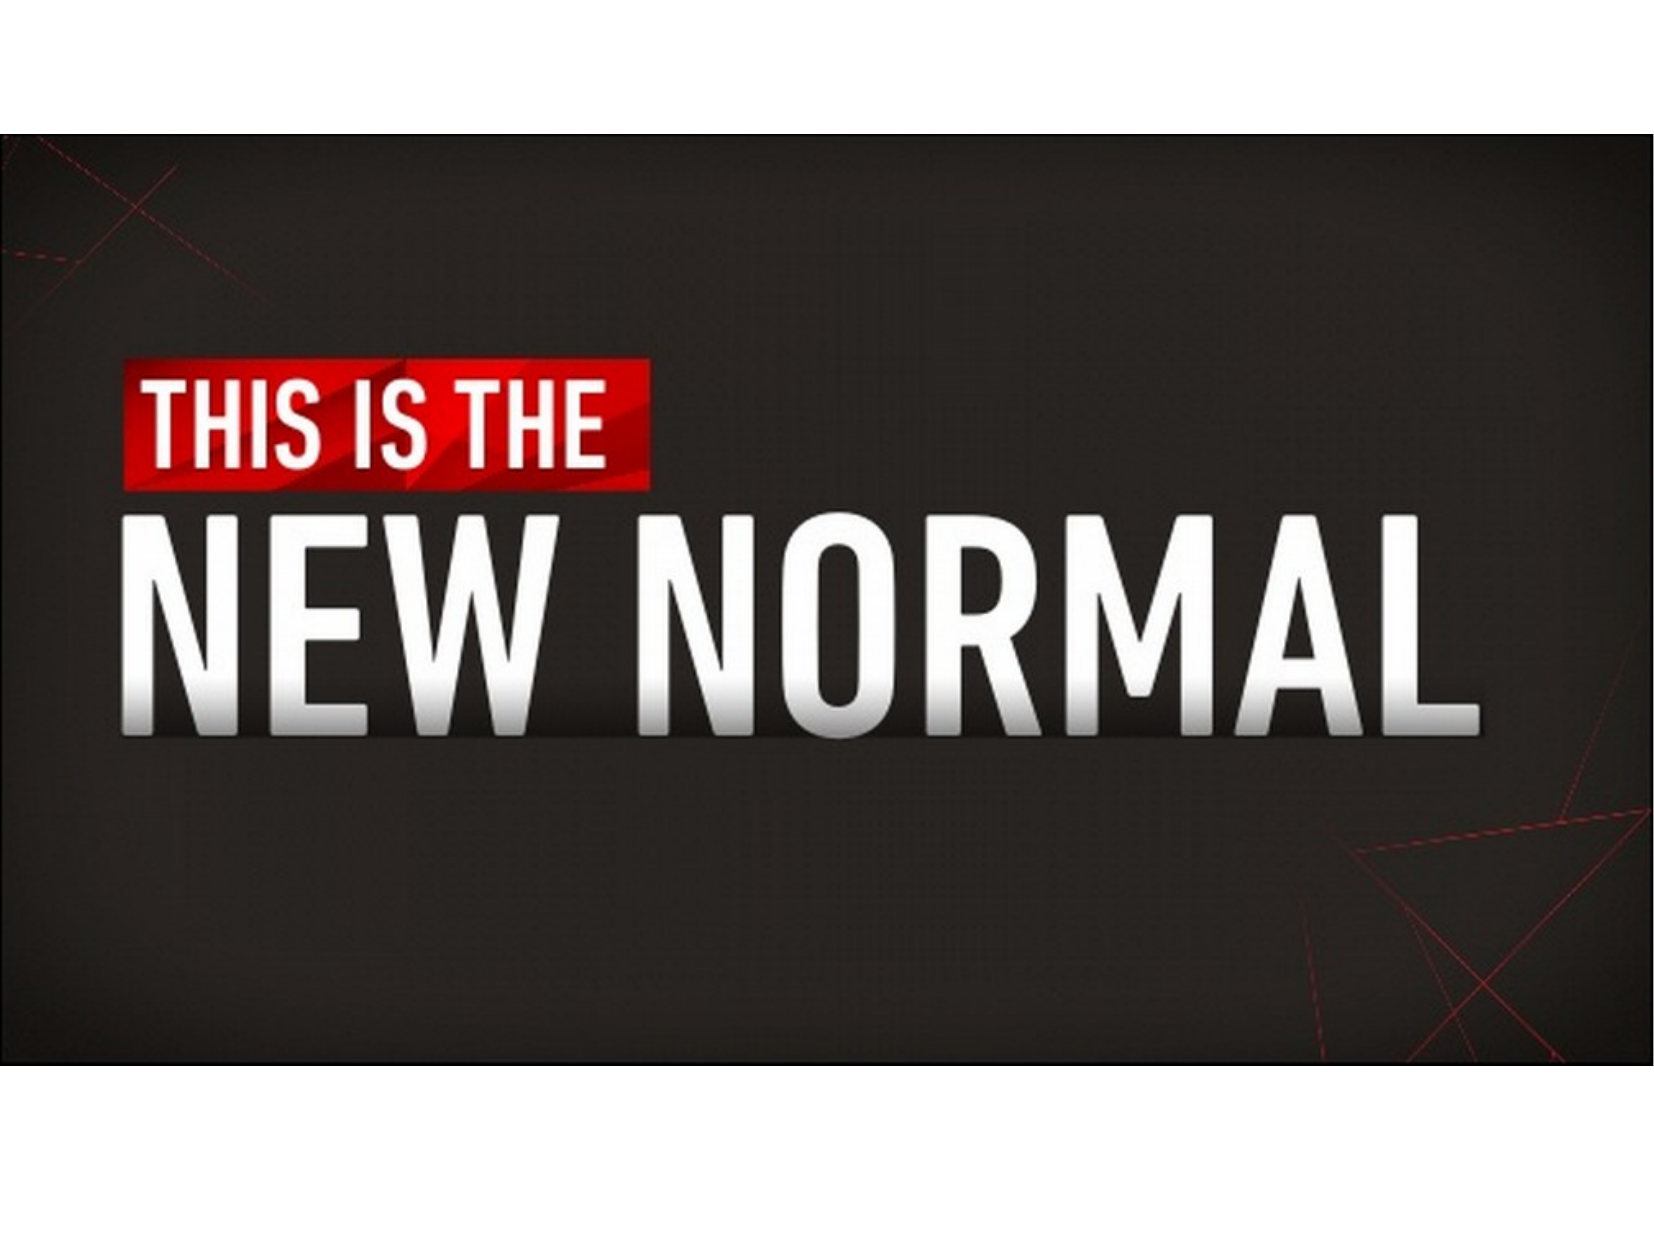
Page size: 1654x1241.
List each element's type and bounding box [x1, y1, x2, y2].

picture [0, 134, 1654, 1066]
